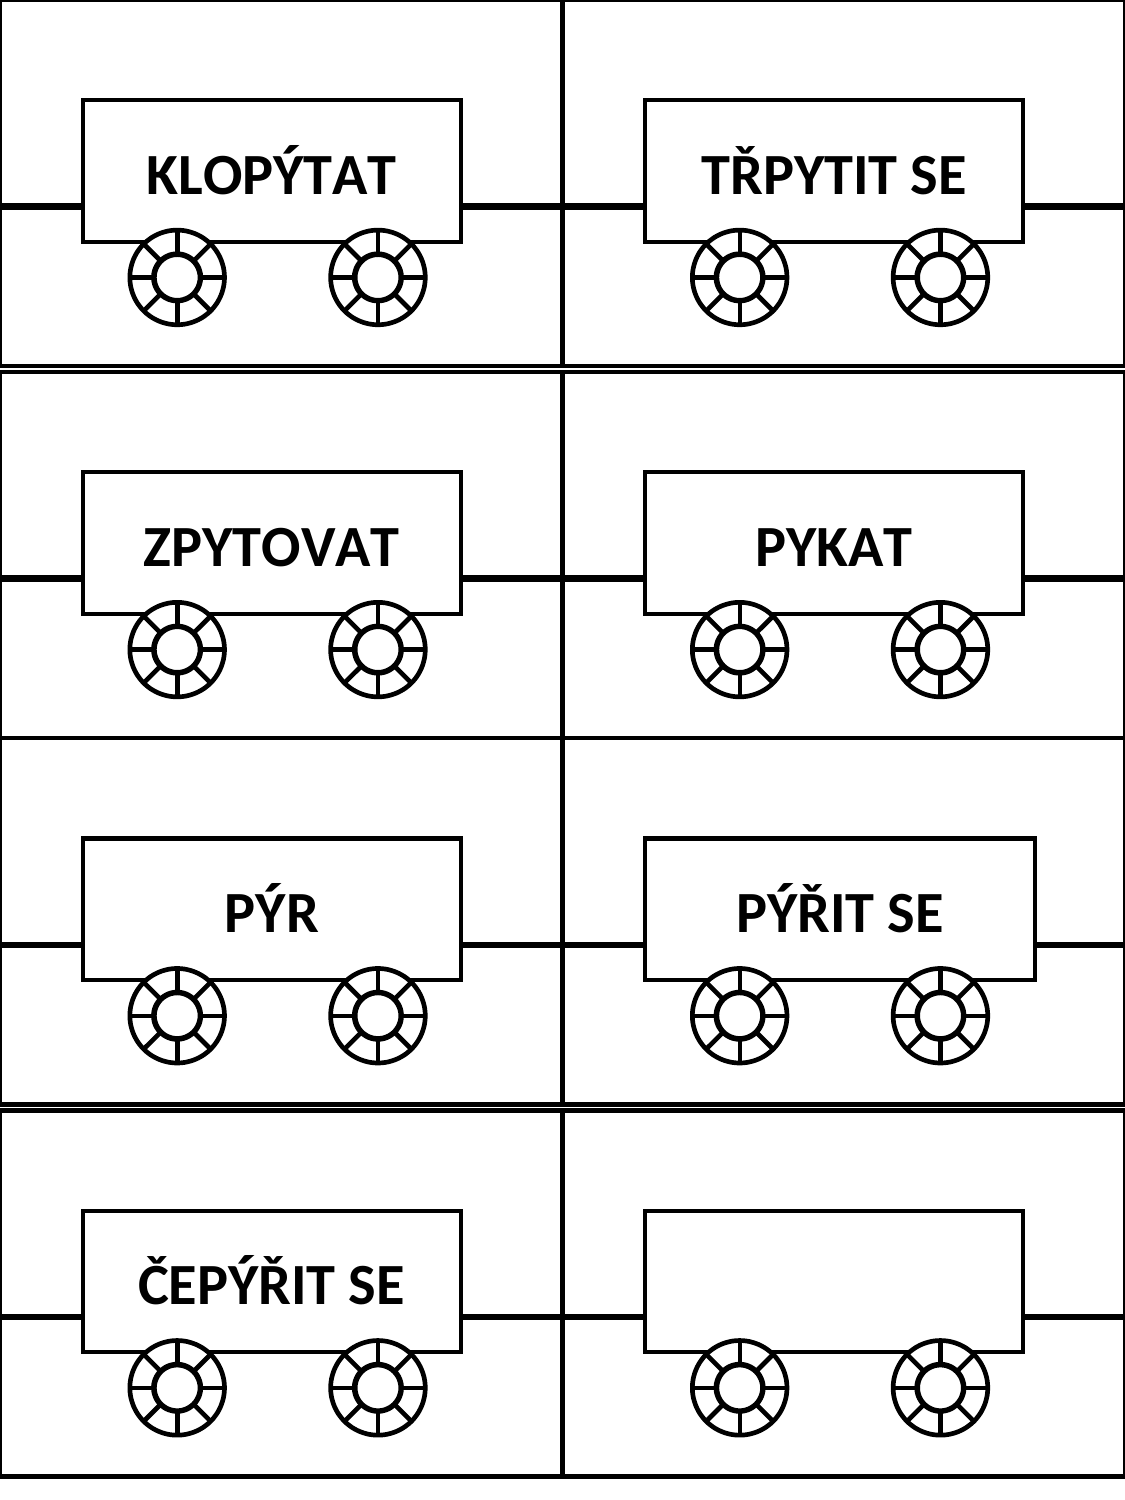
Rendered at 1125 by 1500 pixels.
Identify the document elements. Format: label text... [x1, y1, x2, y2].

text_box TŘPYTIT SE [645, 100, 1024, 243]
text_box [0, 1110, 1125, 1477]
text_box [0, 372, 1125, 575]
text_box PYKAT [645, 472, 1024, 614]
text_box [0, 948, 1125, 1105]
text_box PÝŘIT SE [645, 838, 1035, 981]
text_box [0, 210, 1125, 367]
text_box ZPYTOVAT [82, 472, 461, 614]
text_box PÝR [82, 838, 461, 981]
text_box [0, 582, 1125, 942]
text_box KLOPÝTAT [82, 100, 461, 243]
text_box [0, 0, 1125, 203]
text_box ČEPÝŘIT SE [82, 1210, 461, 1353]
